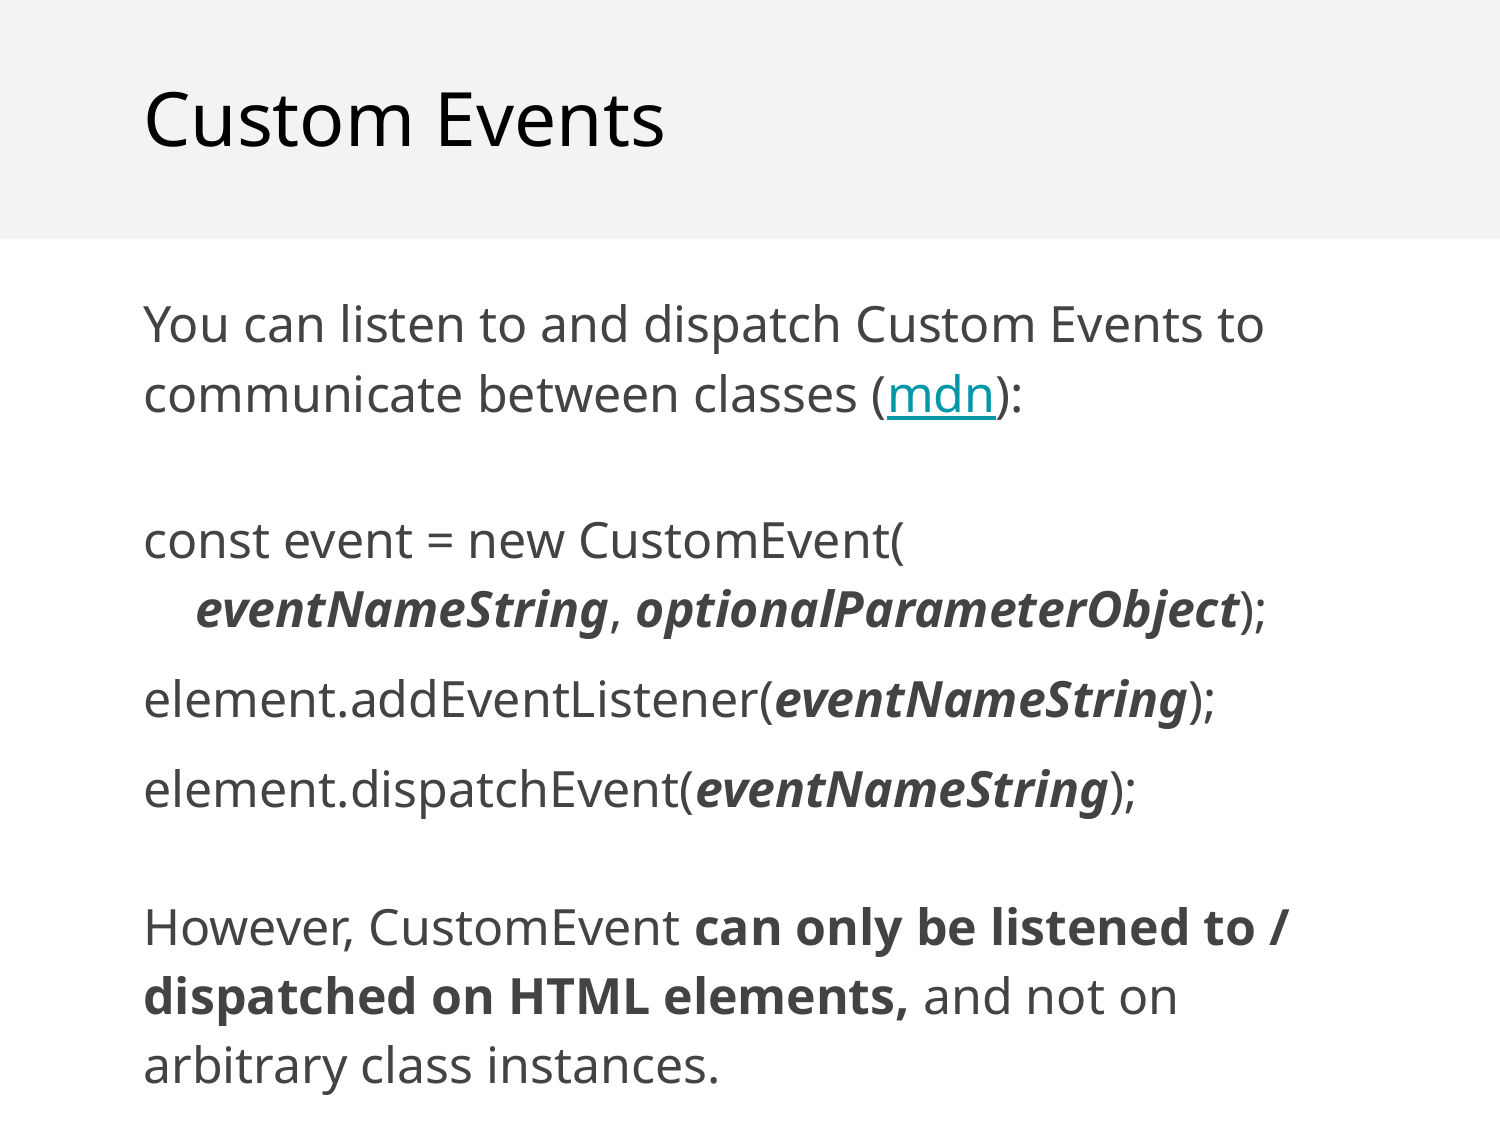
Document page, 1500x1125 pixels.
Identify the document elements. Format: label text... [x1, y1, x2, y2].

title Custom Events [128, 56, 1372, 183]
list You can listen to and dispatch Custom Events to communicate between classes (mdn): const event = new CustomEvent( eventNameString, optionalParameterObject); element.addEventListener(eventNameString); element.dispatchEvent(eventNameString); However, CustomEvent can only be listened to / dispatched on HTML elements, and not on arbitrary class instances. [128, 268, 1372, 1081]
